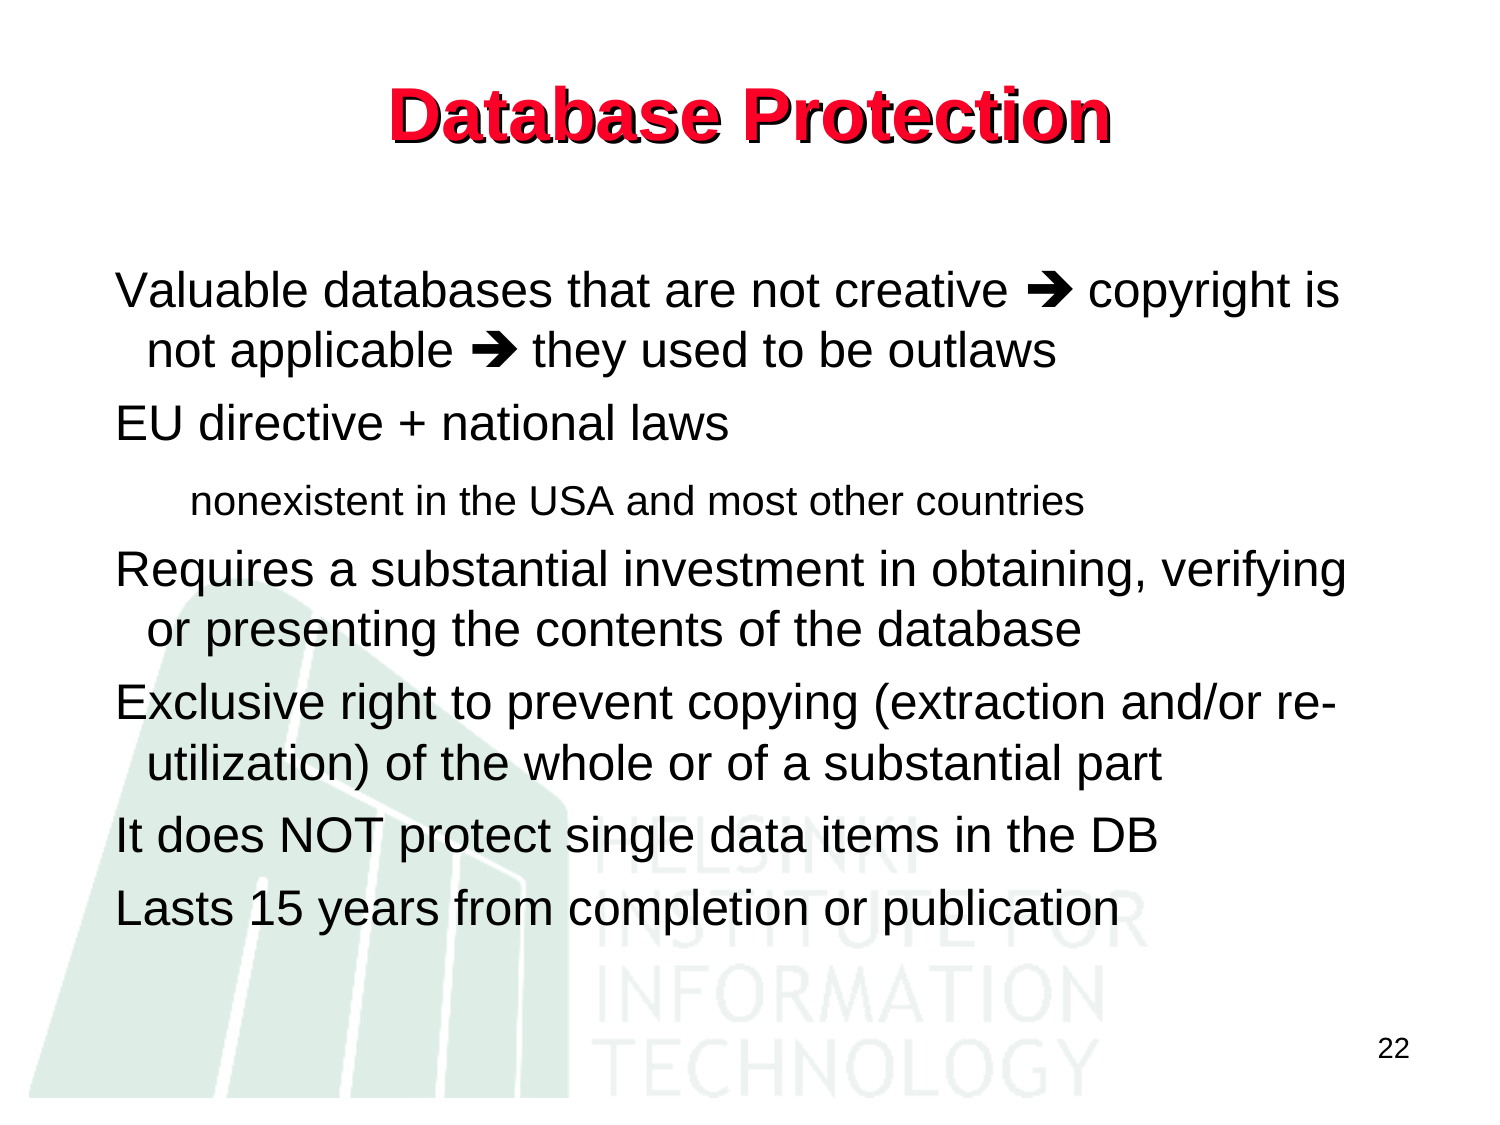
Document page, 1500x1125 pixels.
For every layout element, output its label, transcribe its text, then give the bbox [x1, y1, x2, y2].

title Database Protection [99, 61, 1401, 175]
list Valuable databases that are not creative  copyright is not applicable  they used to be outlaws EU directive + national laws nonexistent in the USA and most other countries Requires a substantial investment in obtaining, verifying or presenting the contents of the database Exclusive right to prevent copying (extraction and/or re-utilization) of the whole or of a substantial part It does NOT protect single data items in the DB Lasts 15 years from completion or publication [99, 249, 1378, 1051]
